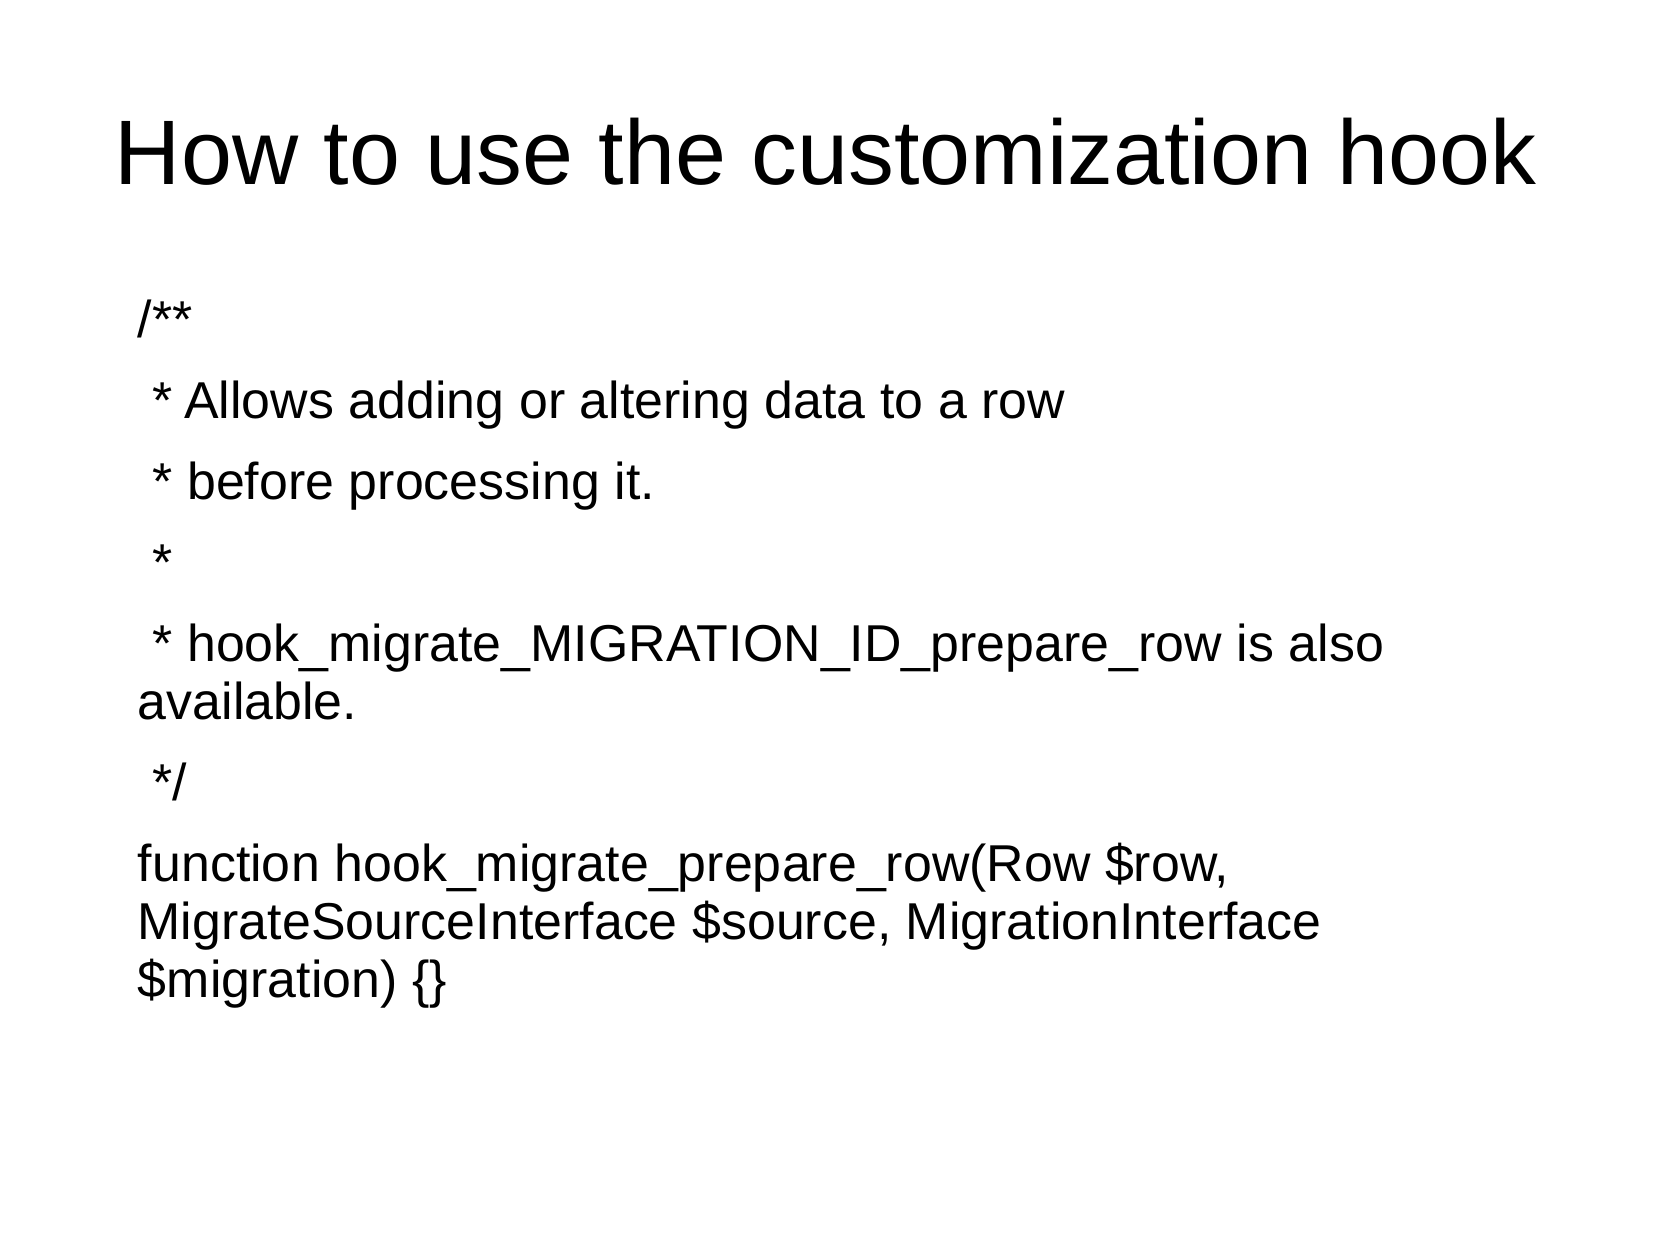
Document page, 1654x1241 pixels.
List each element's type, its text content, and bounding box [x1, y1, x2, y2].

list /** * Allows adding or altering data to a row * before processing it. * * hook_migrate_MIGRATION_ID_prepare_row is also available. */ function hook_migrate_prepare_row(Row $row, MigrateSourceInterface $source, MigrationInterface $migration) {} [82, 290, 1538, 1010]
title How to use the customization hook [82, 49, 1571, 257]
